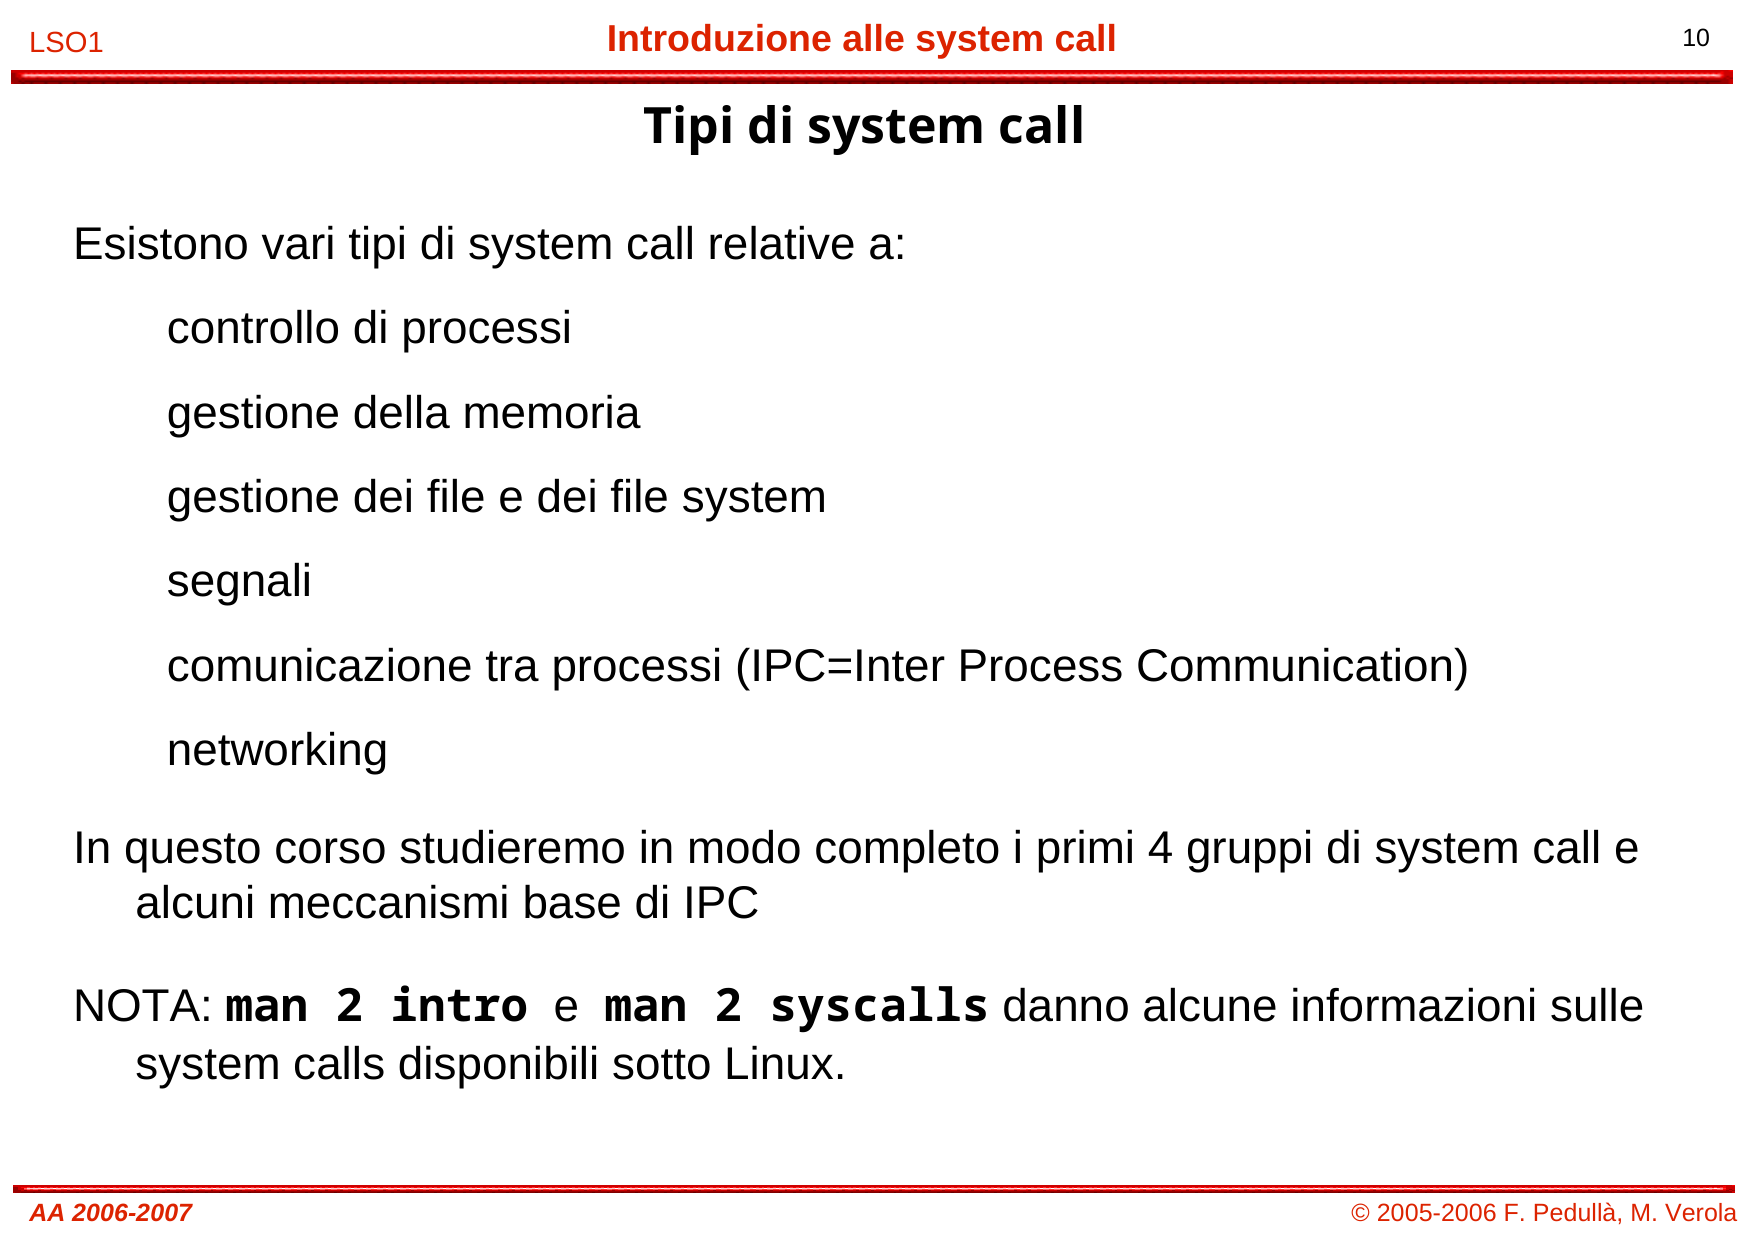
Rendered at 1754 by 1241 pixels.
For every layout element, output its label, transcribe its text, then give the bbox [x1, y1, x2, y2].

list Esistono vari tipi di system call relative a: controllo di processi gestione della memoria gestione dei file e dei file system segnali comunicazione tra processi (IPC=Inter Process Communication) networking In questo corso studieremo in modo completo i primi 4 gruppi di system call e alcuni meccanismi base di IPC NOTA: man 2 intro e man 2 syscalls danno alcune informazioni sulle system calls disponibili sotto Linux. [58, 206, 1675, 1090]
title Tipi di system call [584, 78, 1145, 174]
picture [13, 1185, 1735, 1193]
picture [11, 70, 1733, 84]
